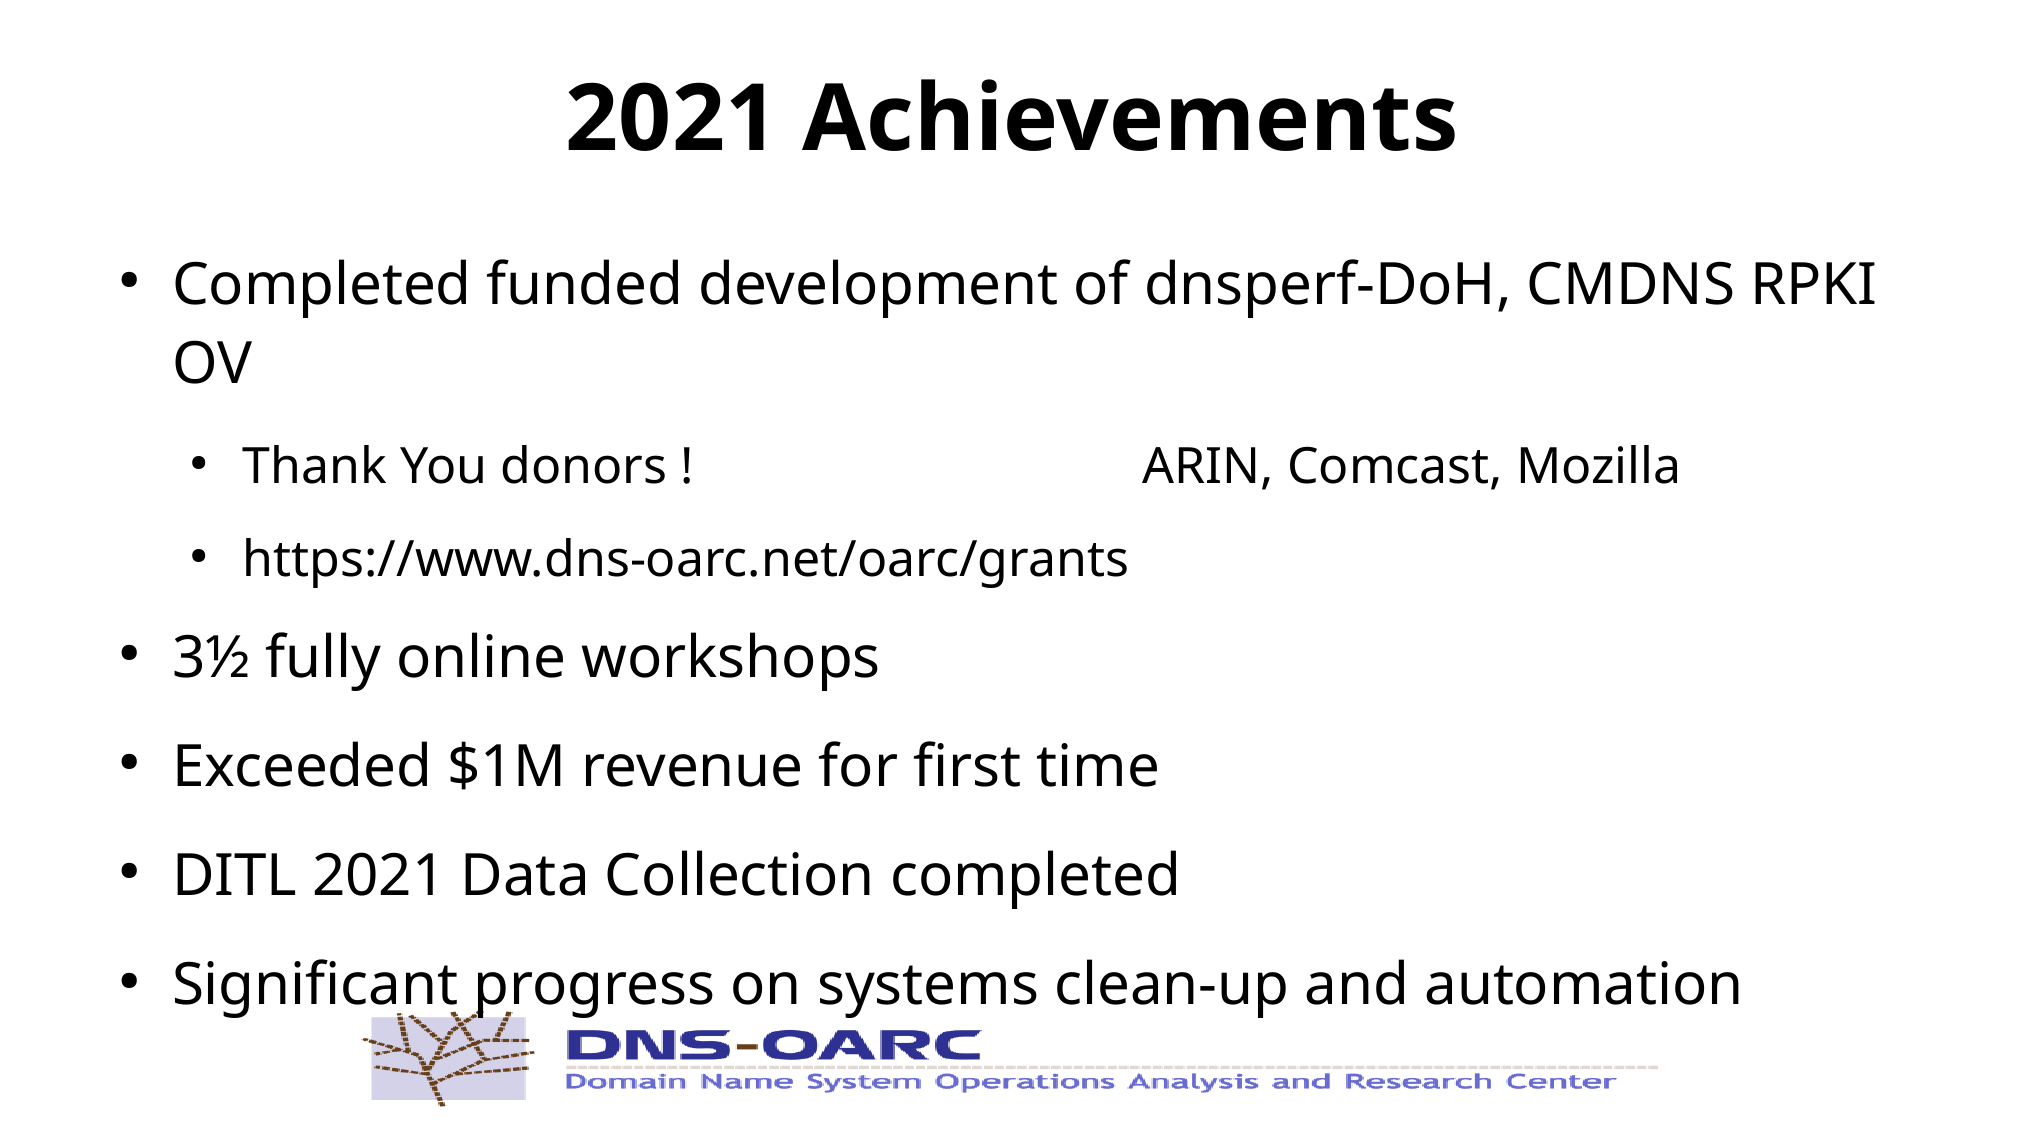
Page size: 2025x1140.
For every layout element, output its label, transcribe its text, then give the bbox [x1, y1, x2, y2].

title 2021 Achievements [101, 45, 1924, 183]
picture [289, 1004, 1700, 1113]
list Completed funded development of dnsperf-DoH, CMDNS RPKI OV Thank You donors ! ARIN, Comcast, Mozilla https://www.dns-oarc.net/oarc/grants 3½ fully online workshops Exceeded $1M revenue for first time DITL 2021 Data Collection completed Significant progress on systems clean-up and automation [101, 242, 1924, 904]
